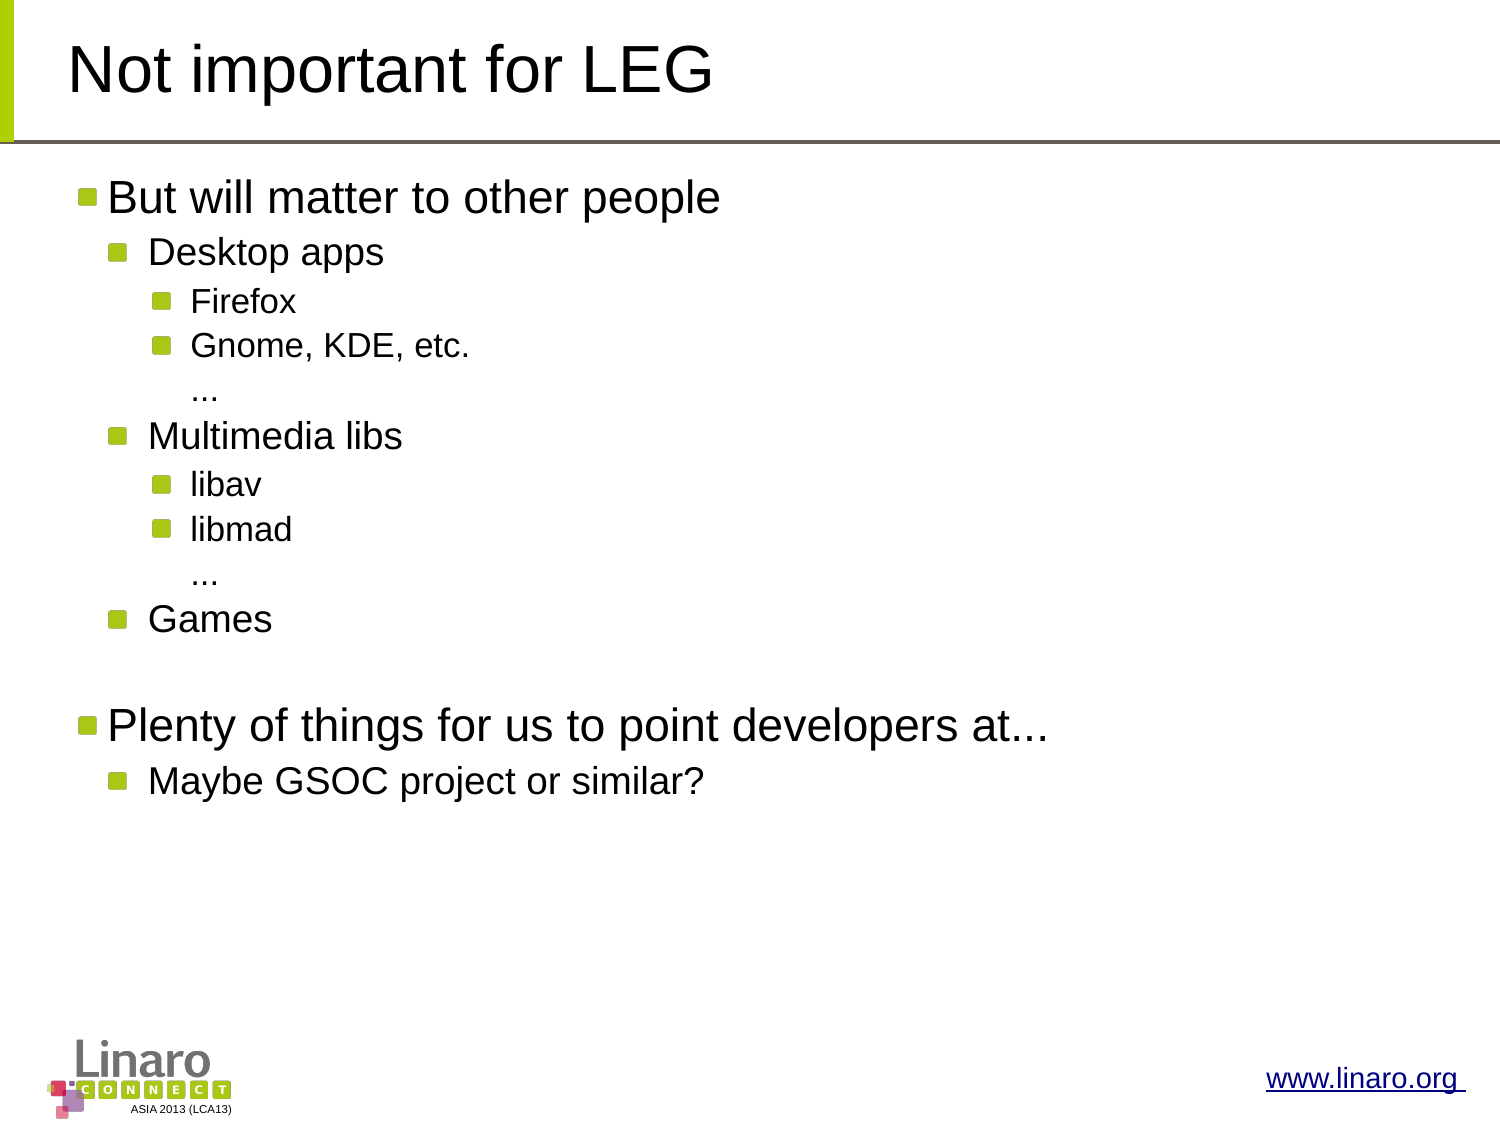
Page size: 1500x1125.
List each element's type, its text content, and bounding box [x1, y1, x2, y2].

title Not important for LEG [53, 24, 1466, 125]
picture [39, 1034, 240, 1124]
list But will matter to other people Desktop apps Firefox Gnome, KDE, etc. ... Multimedia libs libav libmad ... Games Plenty of things for us to point developers at... Maybe GSOC project or similar? [53, 163, 1467, 817]
